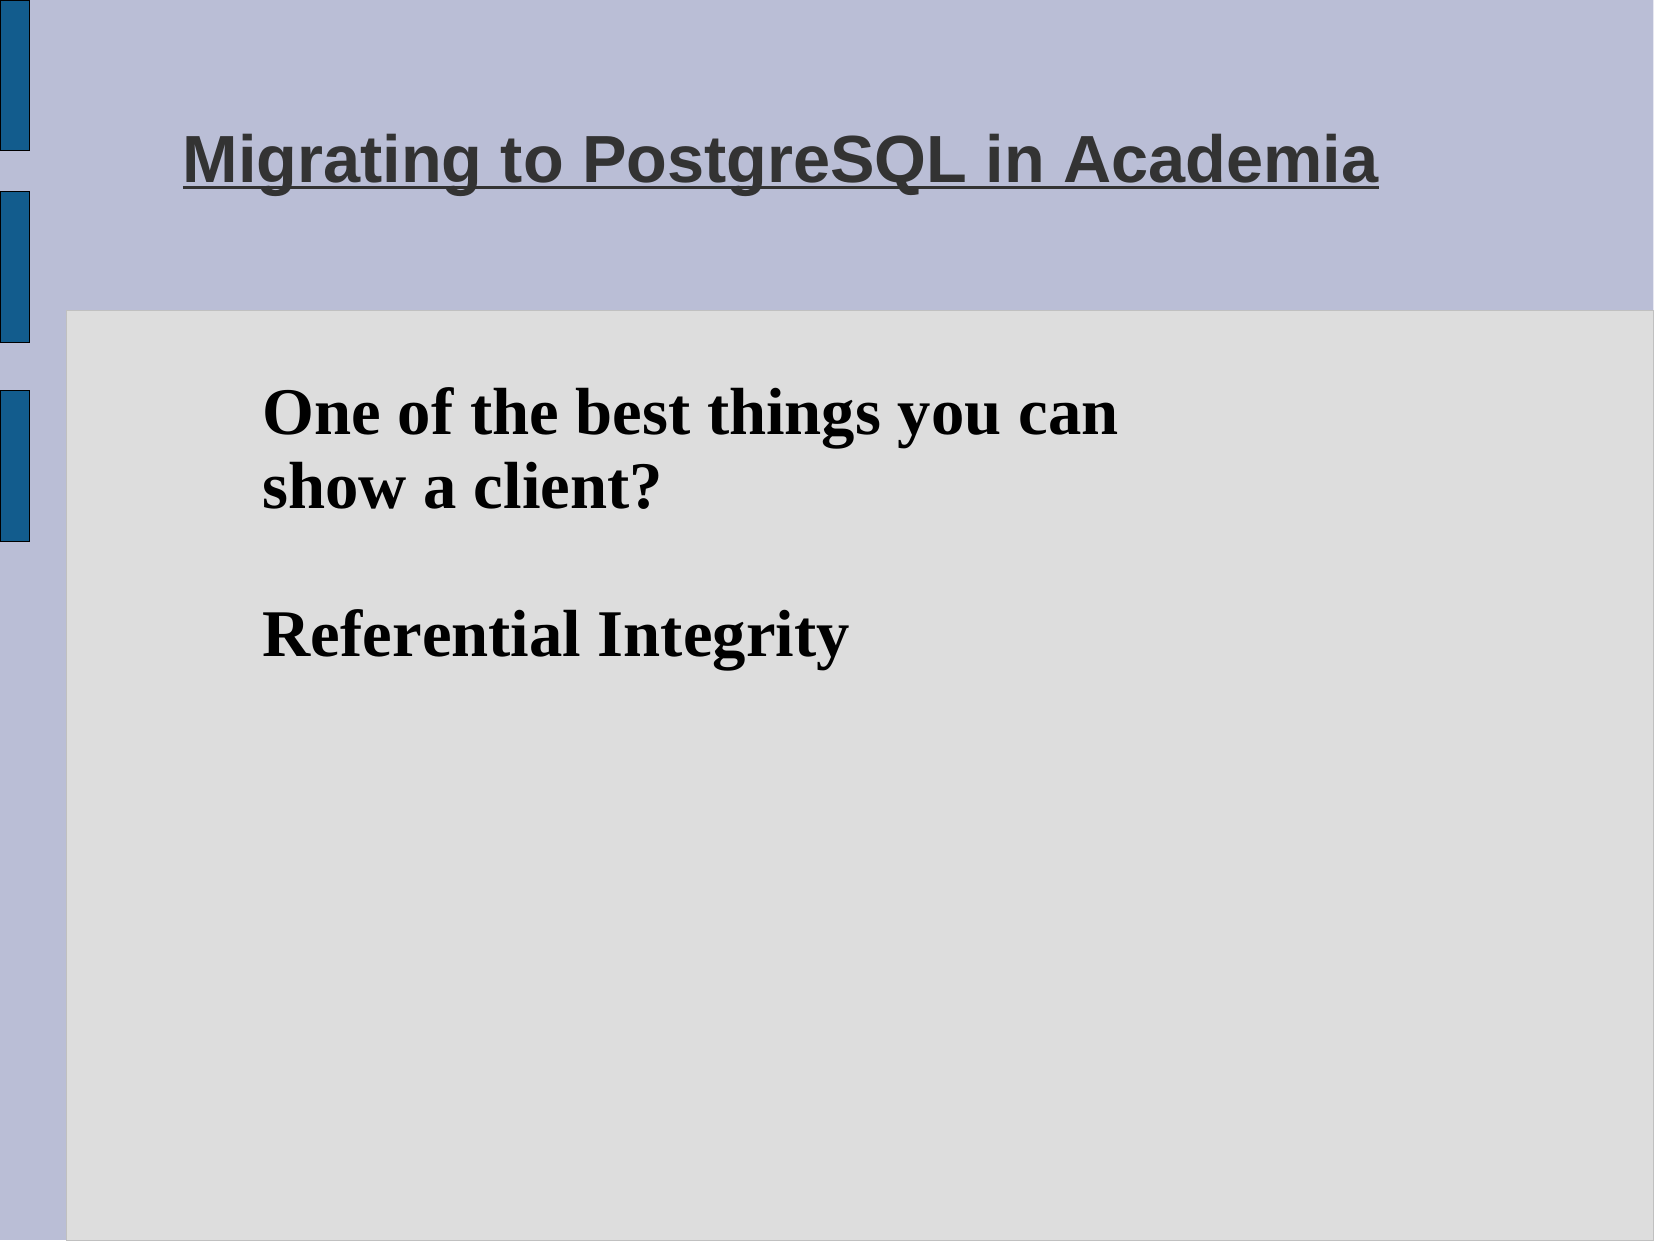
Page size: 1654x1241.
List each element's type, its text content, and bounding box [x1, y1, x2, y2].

text_box One of the best things you can show a client? Referential Integrity [262, 375, 1126, 672]
title Migrating to PostgreSQL in Academia [75, 55, 1488, 263]
